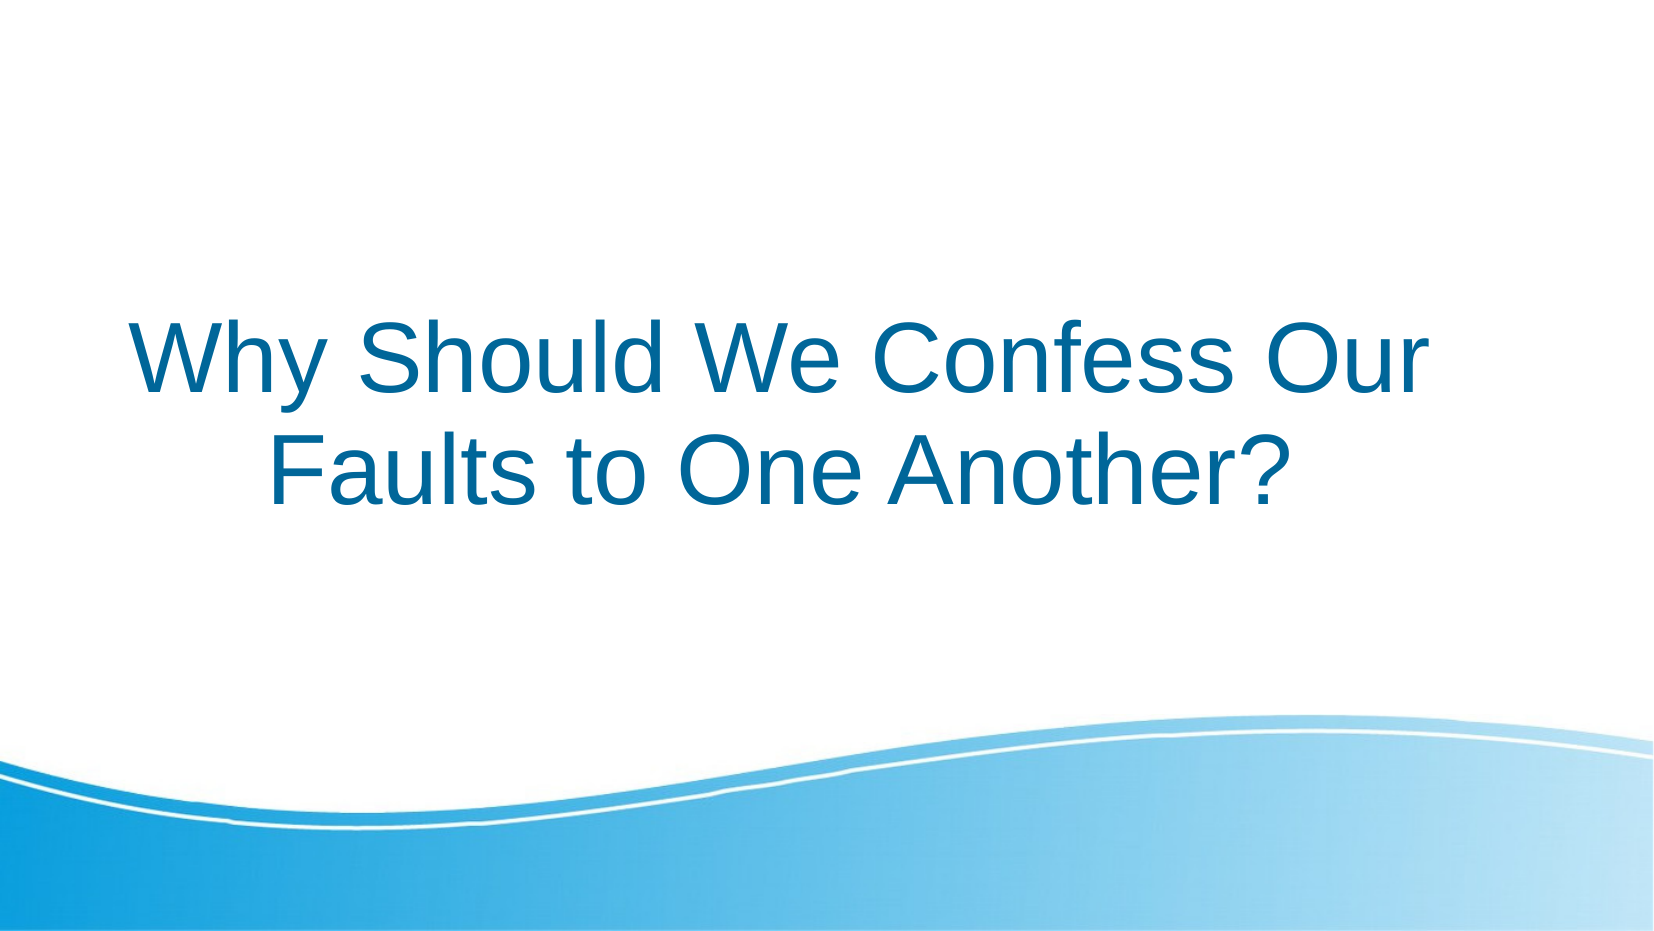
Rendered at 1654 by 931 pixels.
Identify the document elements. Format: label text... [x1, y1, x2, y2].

title Why Should We Confess Our Faults to One Another? [0, 288, 1561, 541]
picture [0, 714, 1654, 931]
